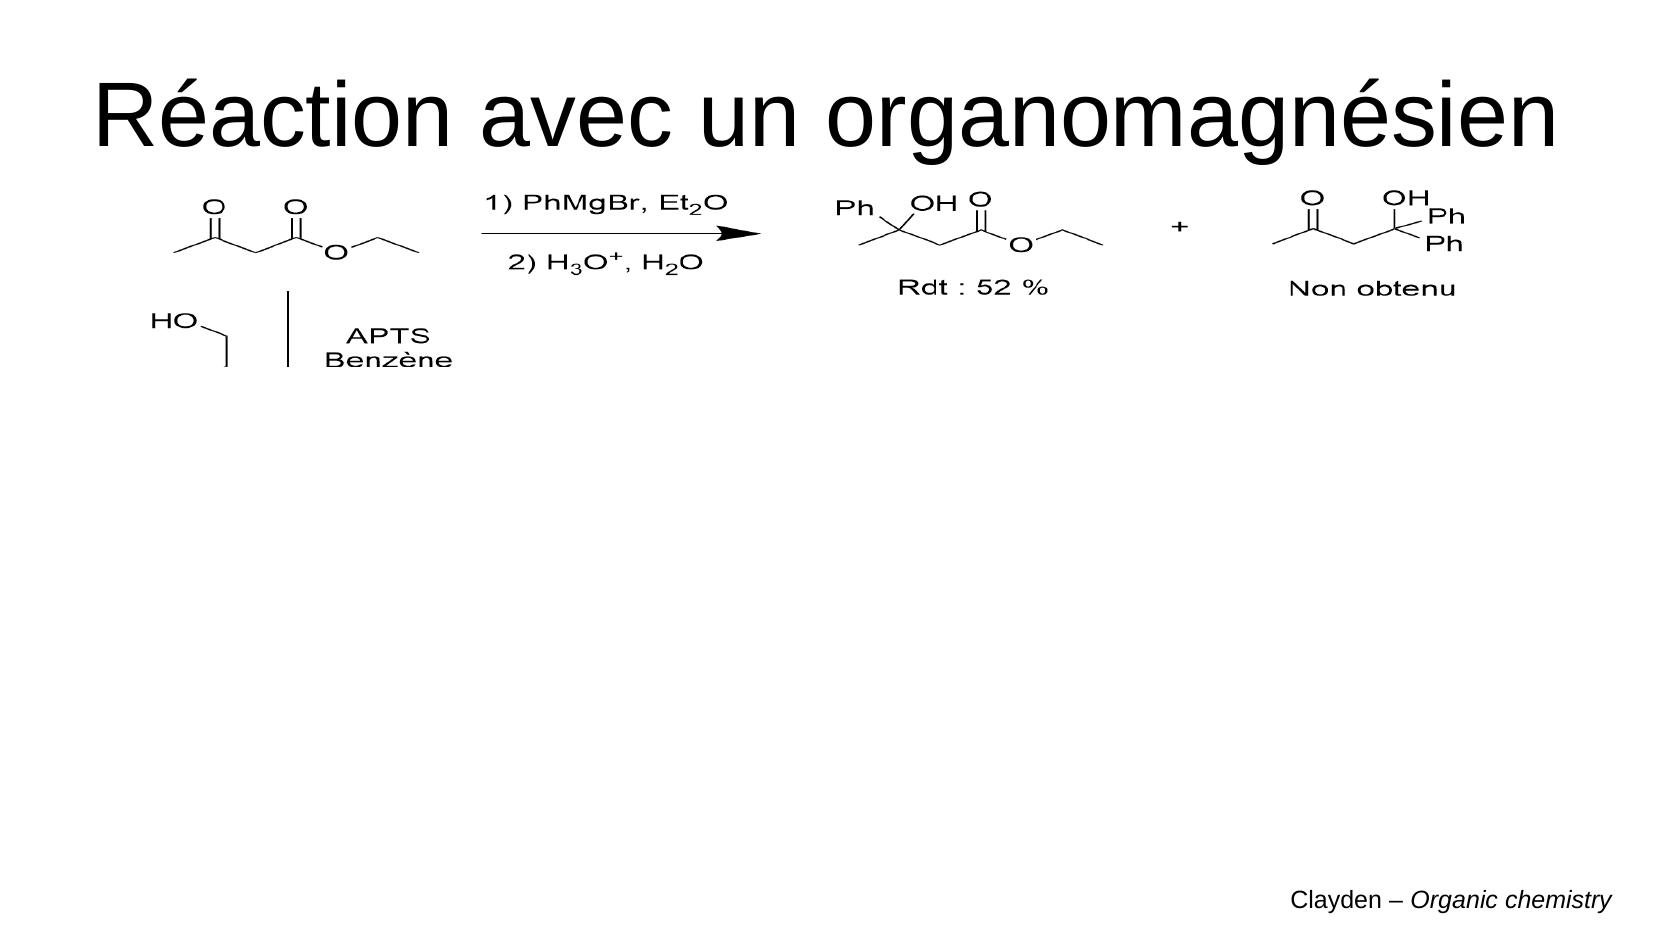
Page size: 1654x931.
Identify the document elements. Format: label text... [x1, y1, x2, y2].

picture [70, 177, 1495, 367]
title Réaction avec un organomagnésien [82, 37, 1571, 193]
text_box Clayden – Organic chemistry [1275, 878, 1654, 922]
